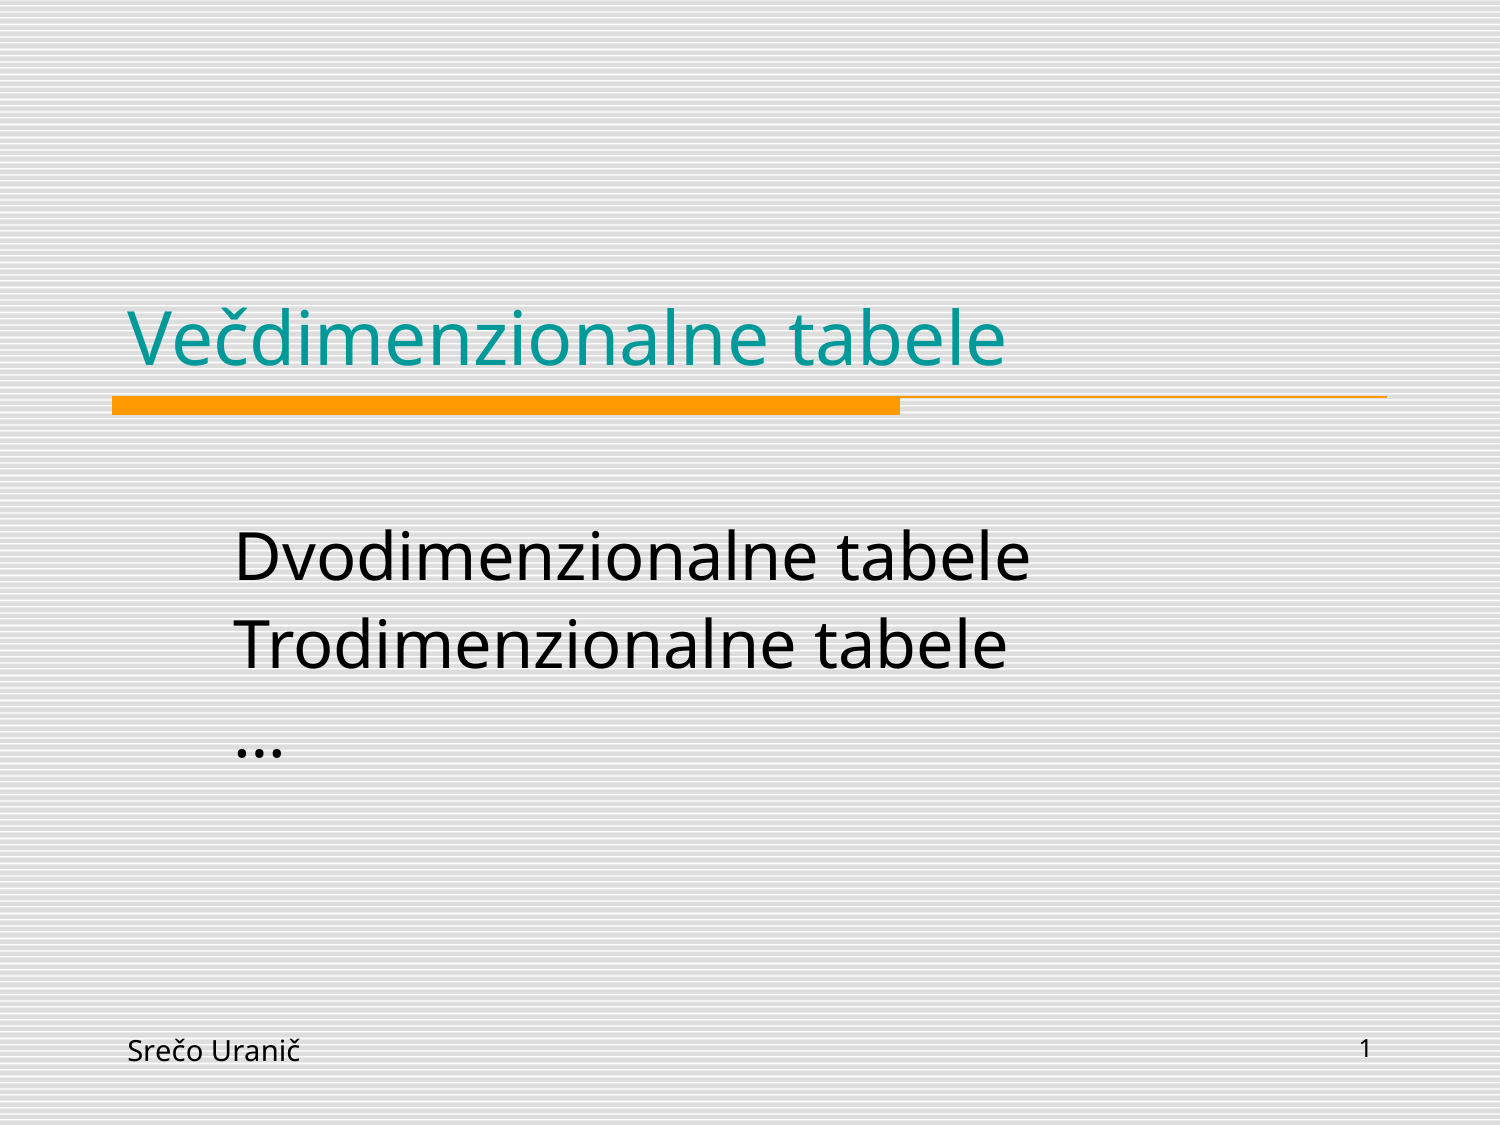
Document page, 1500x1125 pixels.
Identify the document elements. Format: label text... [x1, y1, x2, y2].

text_box Dvodimenzionalne tabele Trodimenzionalne tabele … [218, 515, 1369, 780]
text_box Srečo Uranič [112, 1025, 426, 1083]
title Večdimenzionalne tabele [112, 162, 1388, 388]
text_box <number> [1074, 1025, 1388, 1101]
picture [0, 0, 1500, 1125]
